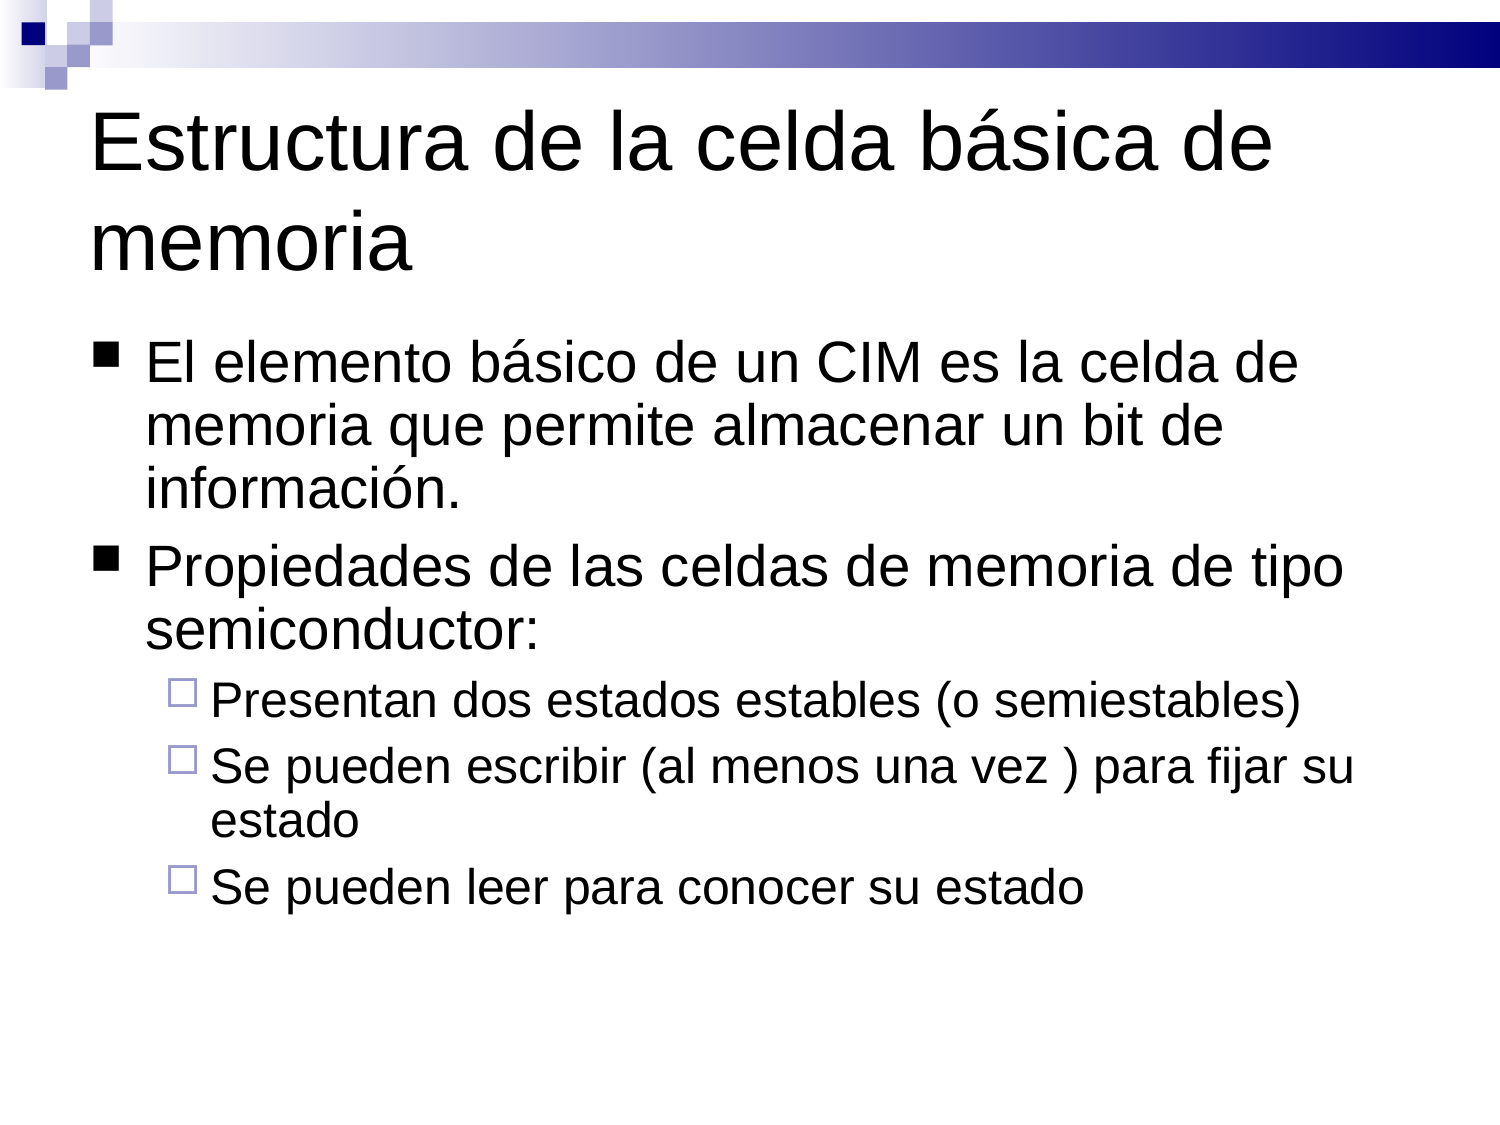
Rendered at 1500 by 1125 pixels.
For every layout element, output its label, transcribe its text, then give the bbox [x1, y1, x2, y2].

list El elemento básico de un CIM es la celda de memoria que permite almacenar un bit de información. Propiedades de las celdas de memoria de tipo semiconductor: Presentan dos estados estables (o semiestables) Se pueden escribir (al menos una vez ) para fijar su estado Se pueden leer para conocer su estado [75, 324, 1426, 963]
title Estructura de la celda básica de memoria [75, 75, 1426, 301]
